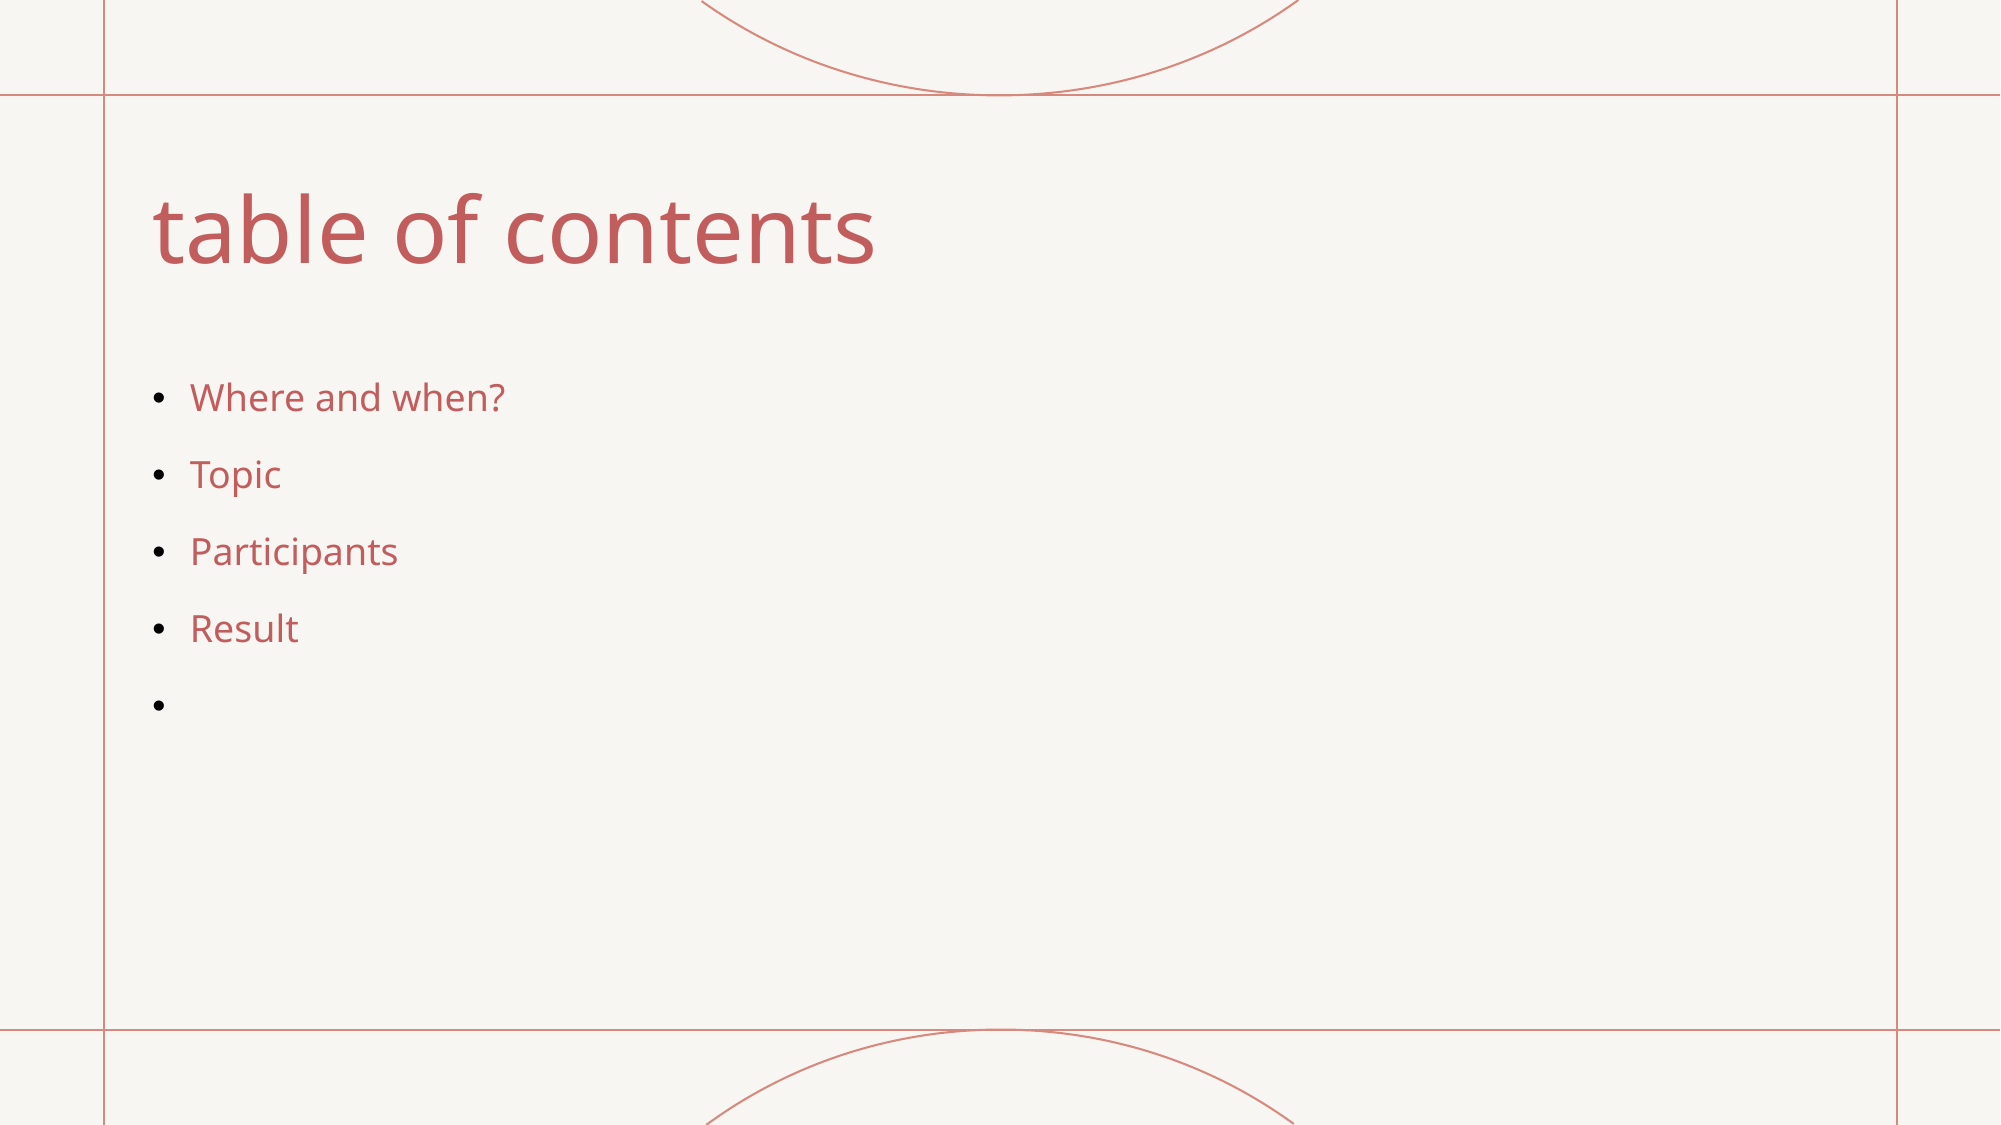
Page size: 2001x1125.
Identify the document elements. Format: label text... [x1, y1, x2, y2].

list Where and when? Topic Participants Result [137, 359, 1863, 987]
title table of contents [137, 119, 1863, 337]
